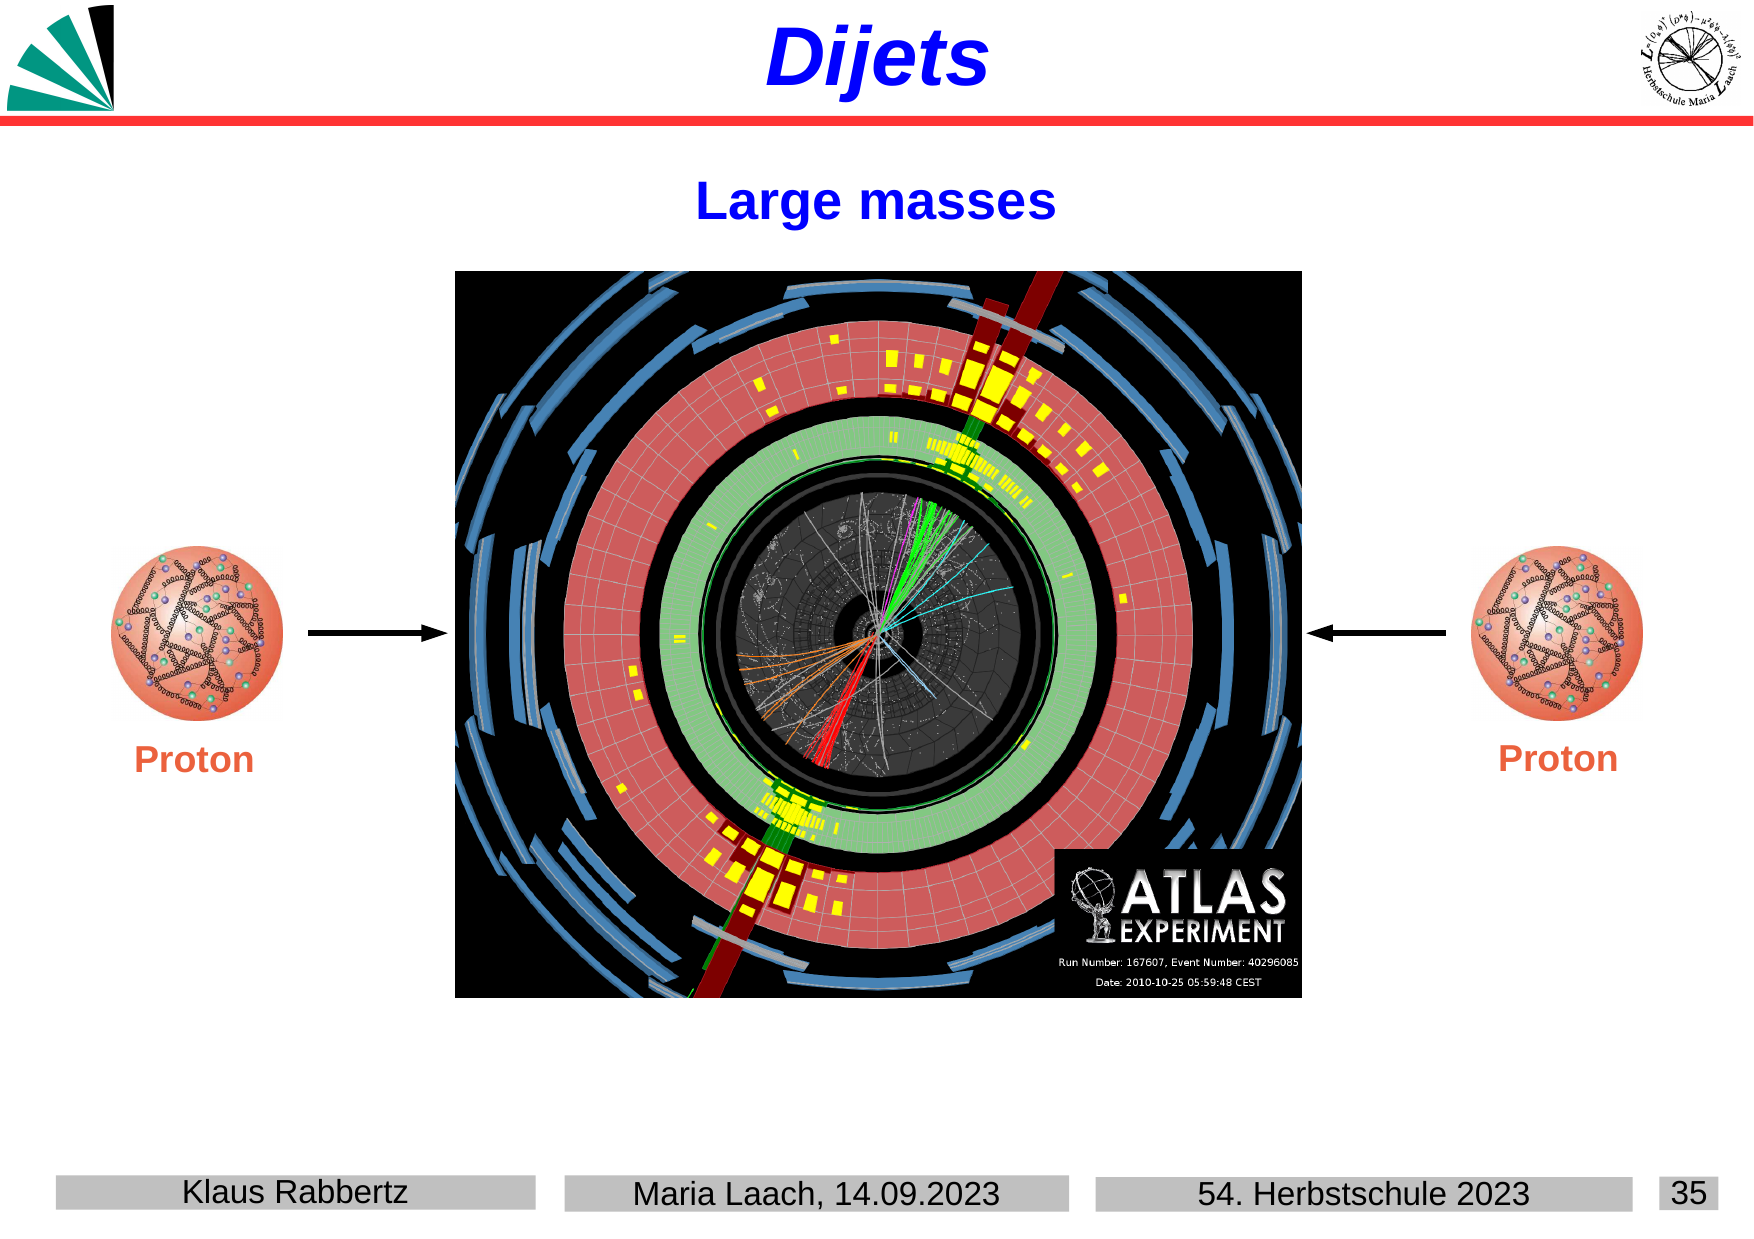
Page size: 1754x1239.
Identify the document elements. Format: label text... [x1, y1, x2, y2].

picture [7, 5, 114, 112]
picture [1641, 11, 1741, 106]
picture [455, 271, 1302, 999]
picture [1471, 546, 1643, 721]
title Dijets [129, 0, 1627, 114]
picture [111, 546, 283, 721]
text_box Proton [1486, 731, 1632, 787]
text_box Large masses [683, 164, 1070, 238]
text_box Proton [122, 732, 269, 787]
